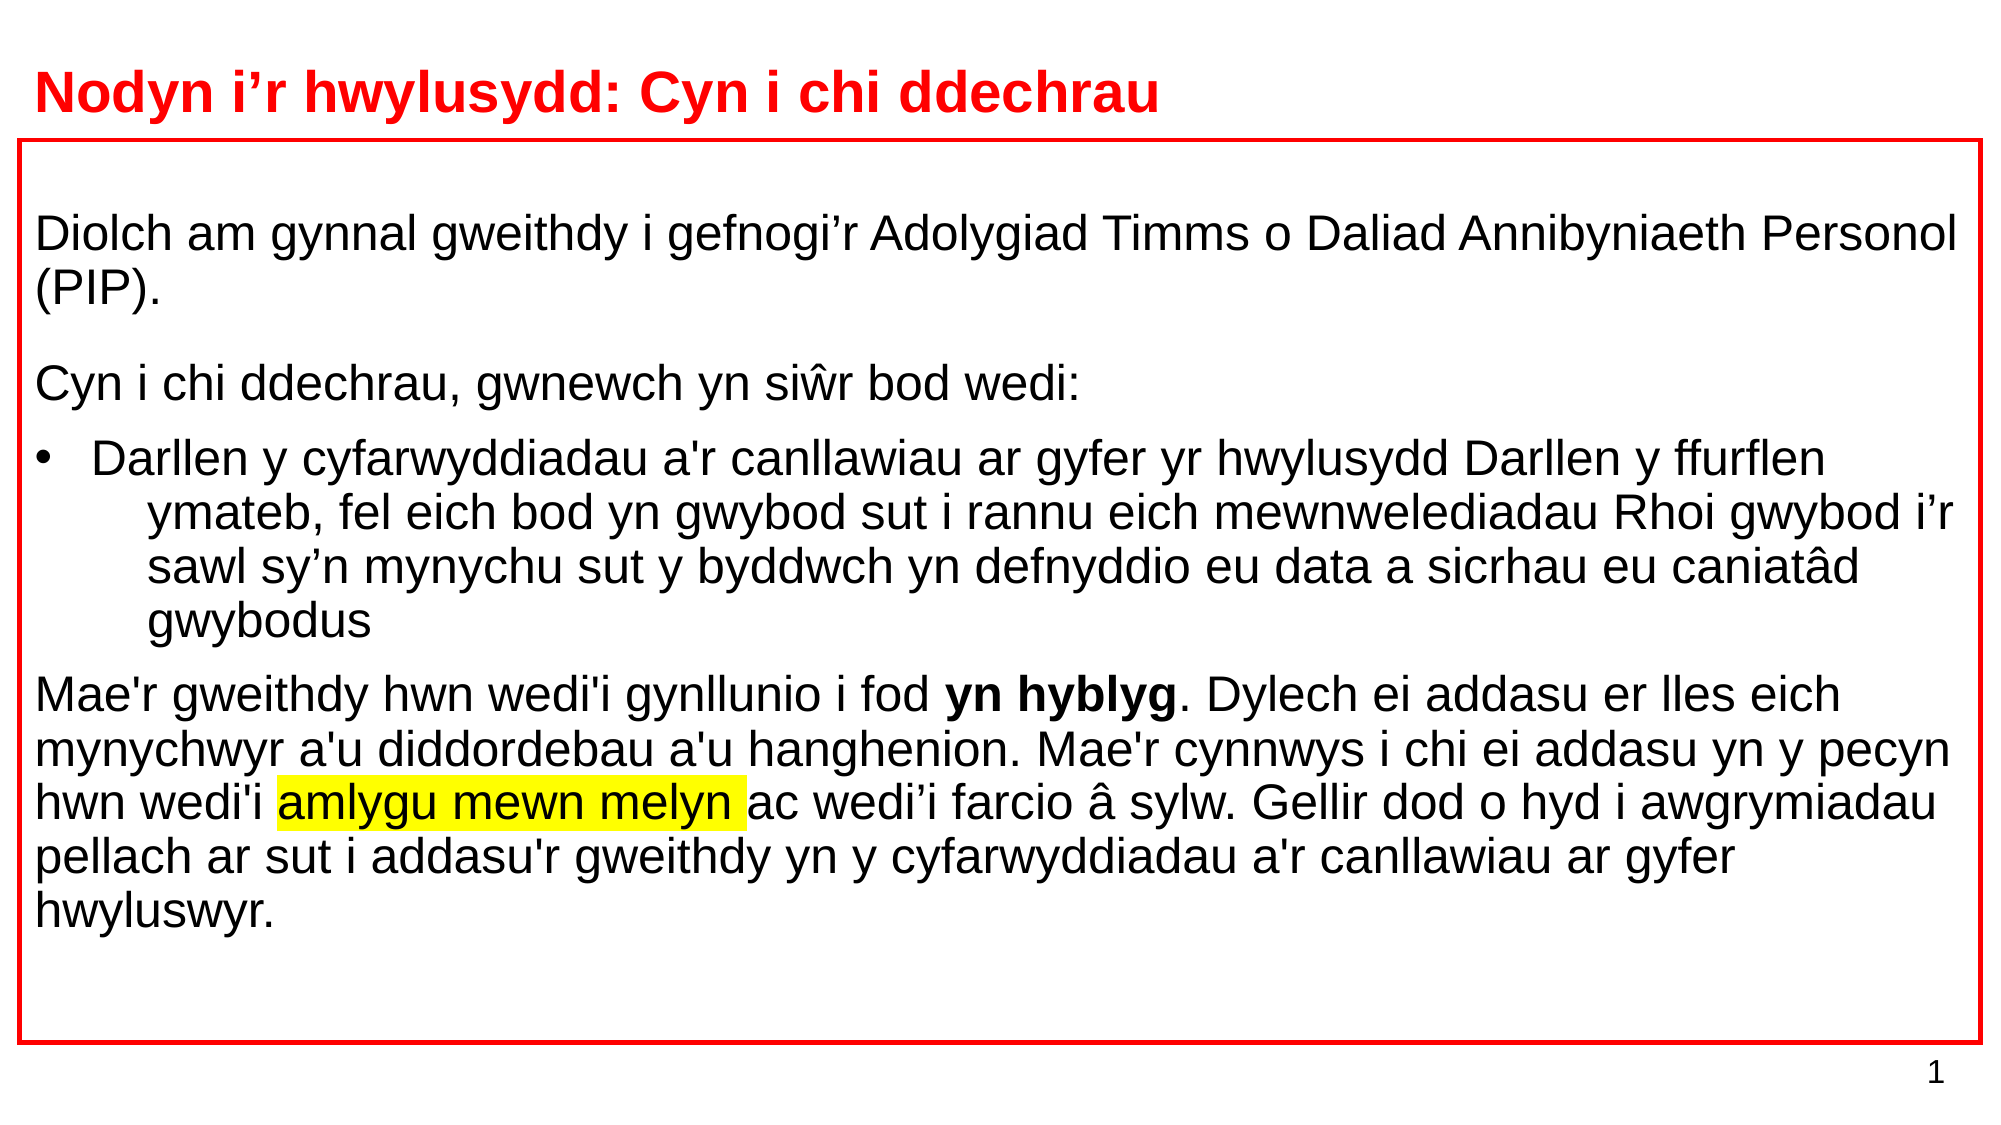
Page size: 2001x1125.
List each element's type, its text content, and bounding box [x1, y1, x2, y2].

list Diolch am gynnal gweithdy i gefnogi’r Adolygiad Timms o Daliad Annibyniaeth Personol (PIP). Cyn i chi ddechrau, gwnewch yn siŵr bod wedi: Darllen y cyfarwyddiadau a'r canllawiau ar gyfer yr hwylusydd Darllen y ffurflen ymateb, fel eich bod yn gwybod sut i rannu eich mewnwelediadau Rhoi gwybod i’r sawl sy’n mynychu sut y byddwch yn defnyddio eu data a sicrhau eu caniatâd gwybodus Mae'r gweithdy hwn wedi'i gynllunio i fod yn hyblyg. Dylech ei addasu er lles eich mynychwyr a'u diddordebau a'u hanghenion. Mae'r cynnwys i chi ei addasu yn y pecyn hwn wedi'i amlygu mewn melyn ac wedi’i farcio â sylw. Gellir dod o hyd i awgrymiadau pellach ar sut i addasu'r gweithdy yn y cyfarwyddiadau a'r canllawiau ar gyfer hwyluswyr. [19, 140, 1981, 1043]
title Nodyn i’r hwylusydd: Cyn i chi ddechrau [19, 47, 1981, 138]
text_box 1 [1911, 1042, 1983, 1103]
